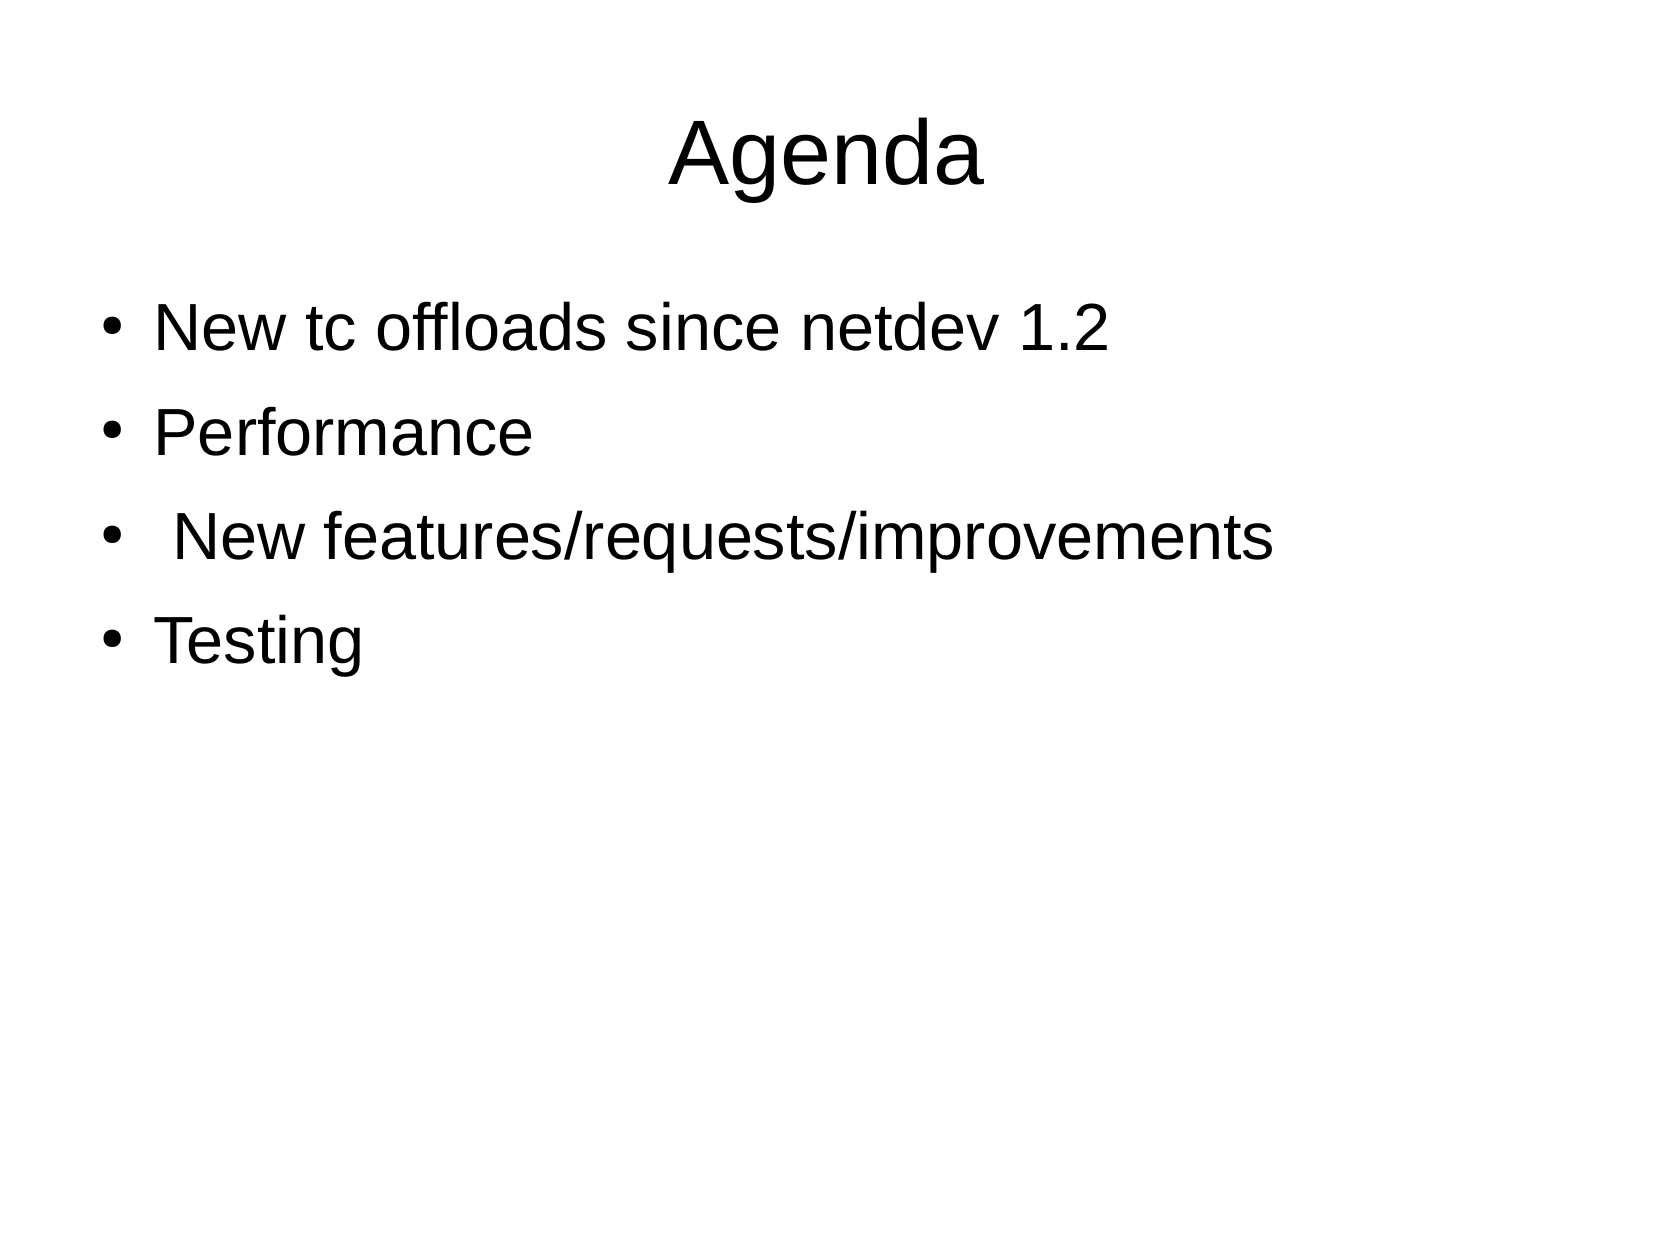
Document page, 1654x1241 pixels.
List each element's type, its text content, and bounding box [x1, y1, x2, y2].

title Agenda [82, 49, 1571, 257]
list New tc offloads since netdev 1.2 Performance New features/requests/improvements Testing [82, 290, 1571, 1010]
